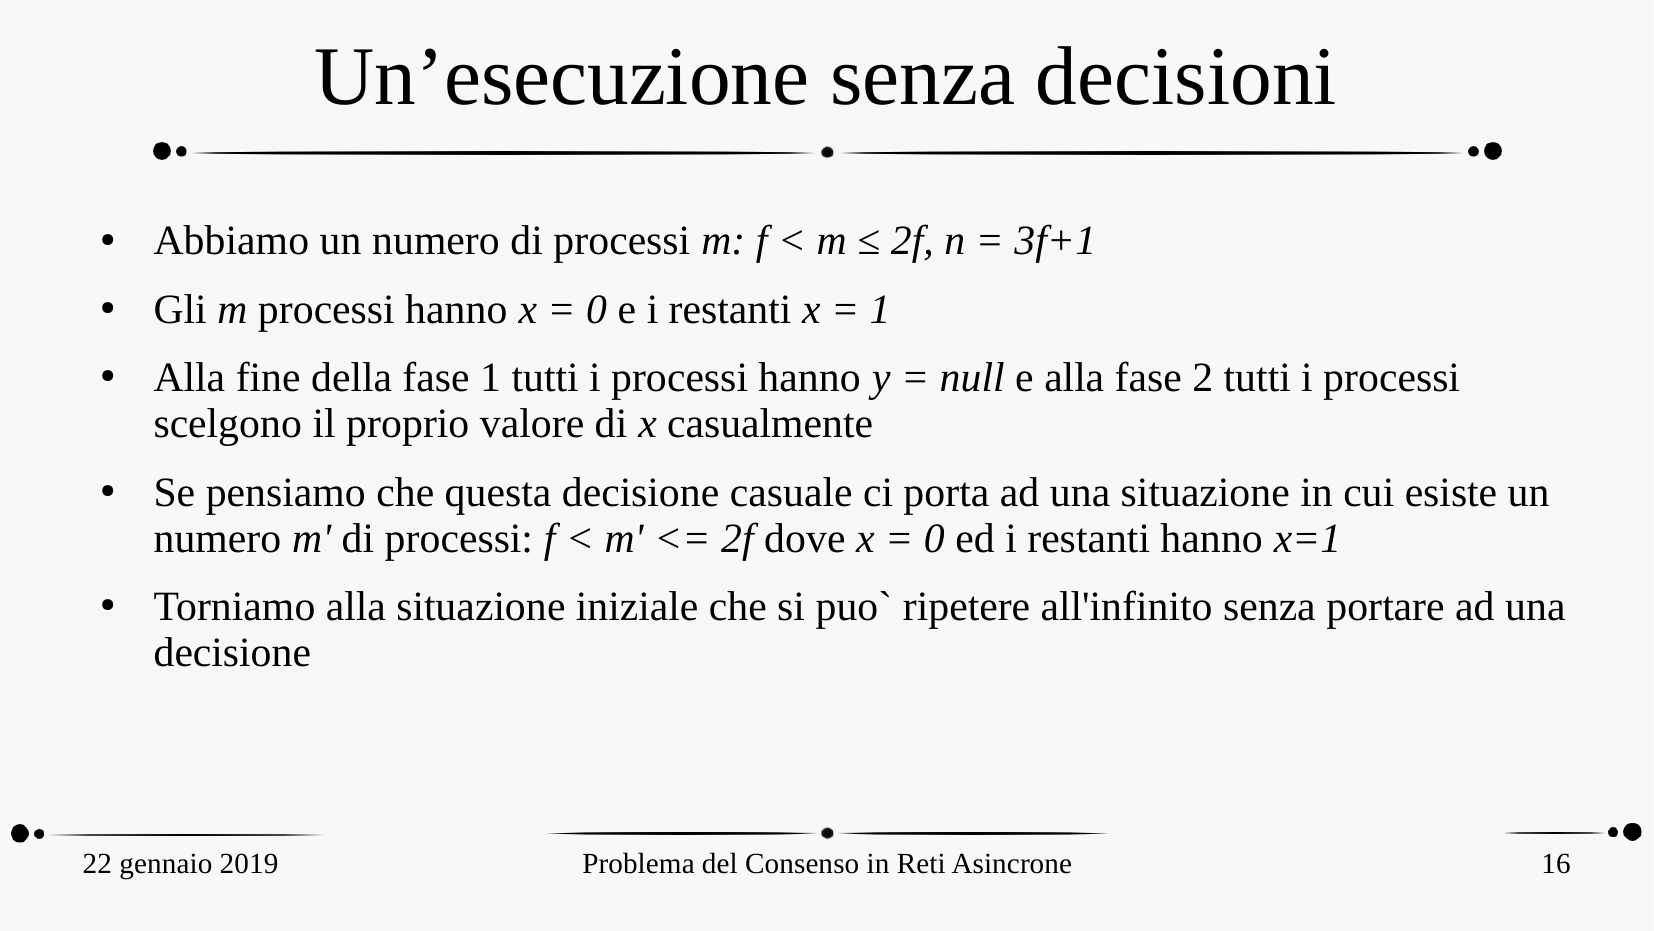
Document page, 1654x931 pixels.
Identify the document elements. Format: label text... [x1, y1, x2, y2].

list Abbiamo un numero di processi m: f < m ≤ 2f, n = 3f+1 Gli m processi hanno x = 0 e i restanti x = 1 Alla fine della fase 1 tutti i processi hanno y = null e alla fase 2 tutti i processi scelgono il proprio valore di x casualmente Se pensiamo che questa decisione casuale ci porta ad una situazione in cui esiste un numero m' di processi: f < m' <= 2f dove x = 0 ed i restanti hanno x=1 Torniamo alla situazione iniziale che si puo` ripetere all'infinito senza portare ad una decisione [82, 217, 1571, 709]
picture [0, 154, 1654, 931]
title Un’esecuzione senza decisioni [0, 0, 1654, 154]
